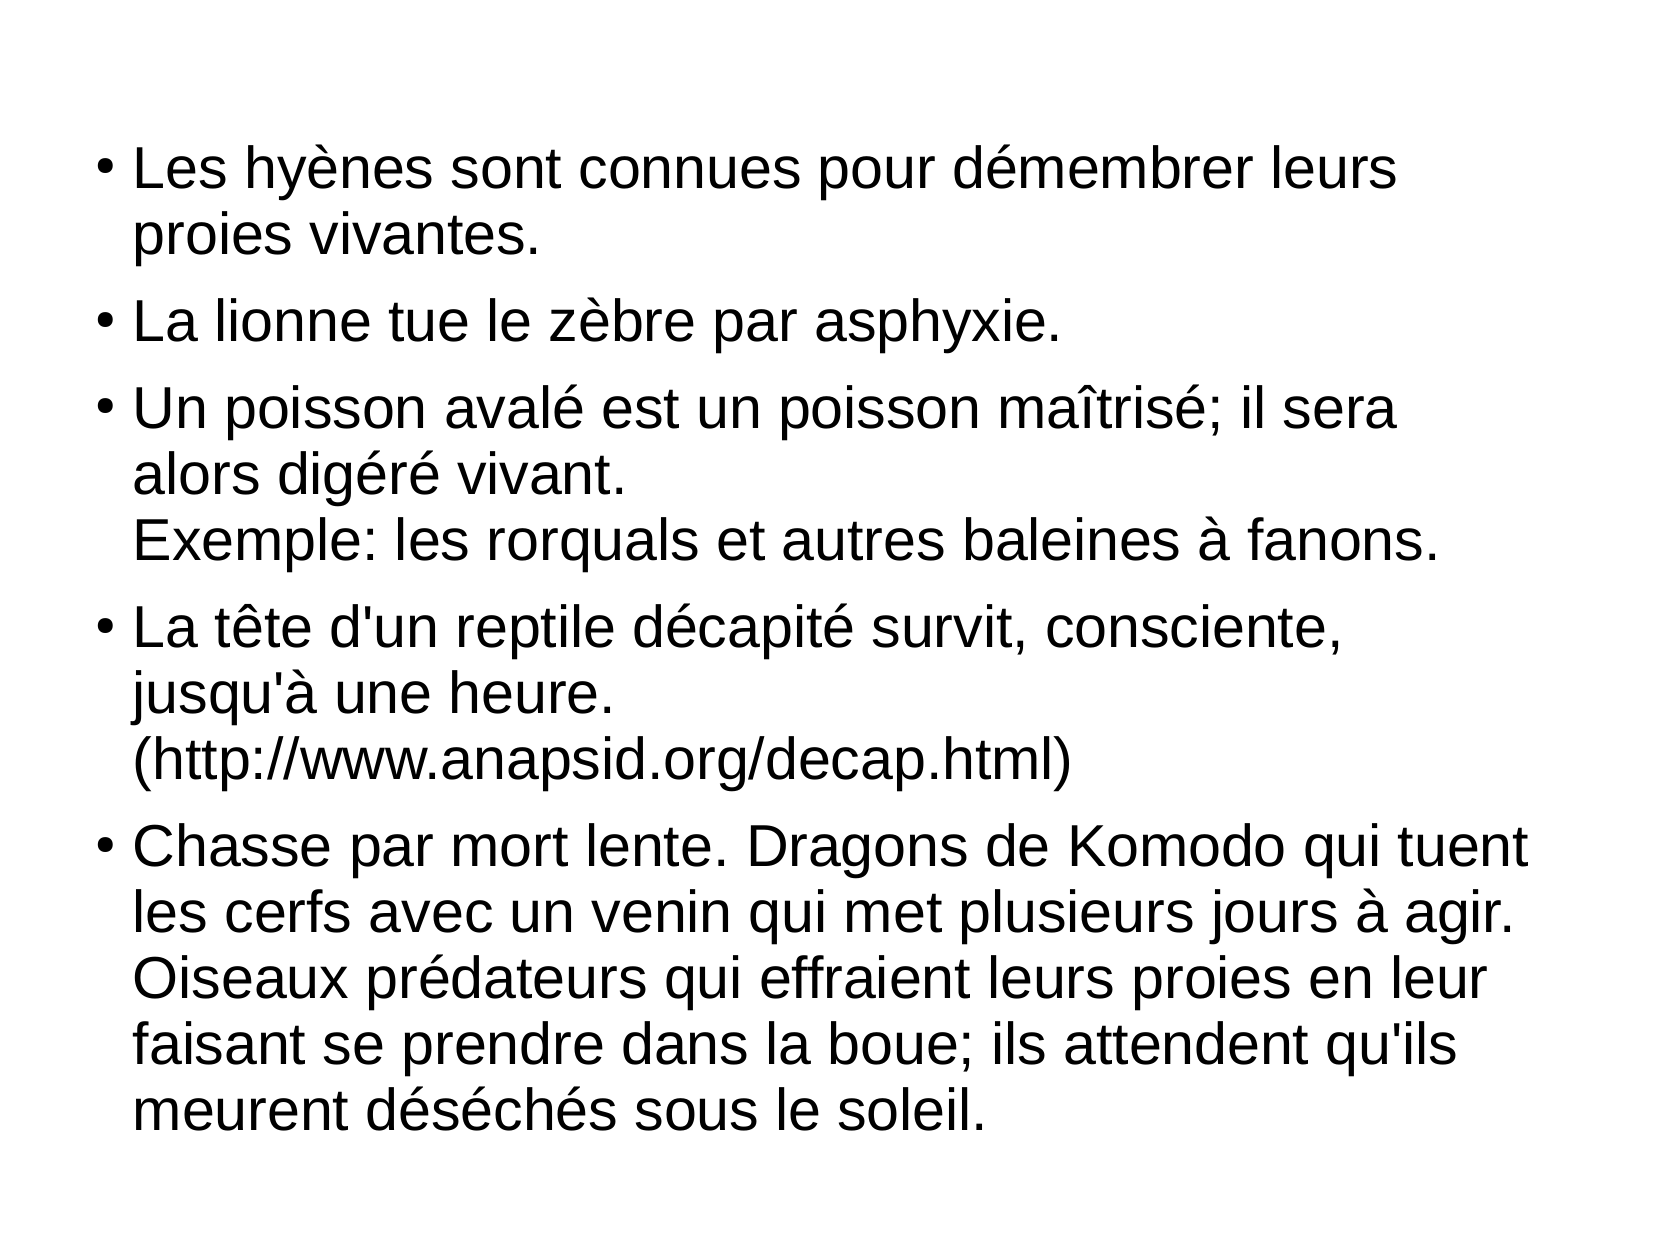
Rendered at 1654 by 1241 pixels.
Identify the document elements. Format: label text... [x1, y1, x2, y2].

list Les hyènes sont connues pour démembrer leurs proies vivantes. La lionne tue le zèbre par asphyxie. Un poisson avalé est un poisson maîtrisé; il sera alors digéré vivant. Exemple: les rorquals et autres baleines à fanons. La tête d'un reptile décapité survit, consciente, jusqu'à une heure. (http://www.anapsid.org/decap.html) Chasse par mort lente. Dragons de Komodo qui tuent les cerfs avec un venin qui met plusieurs jours à agir. Oiseaux prédateurs qui effraient leurs proies en leur faisant se prendre dans la boue; ils attendent qu'ils meurent déséchés sous le soleil. [82, 135, 1538, 1156]
